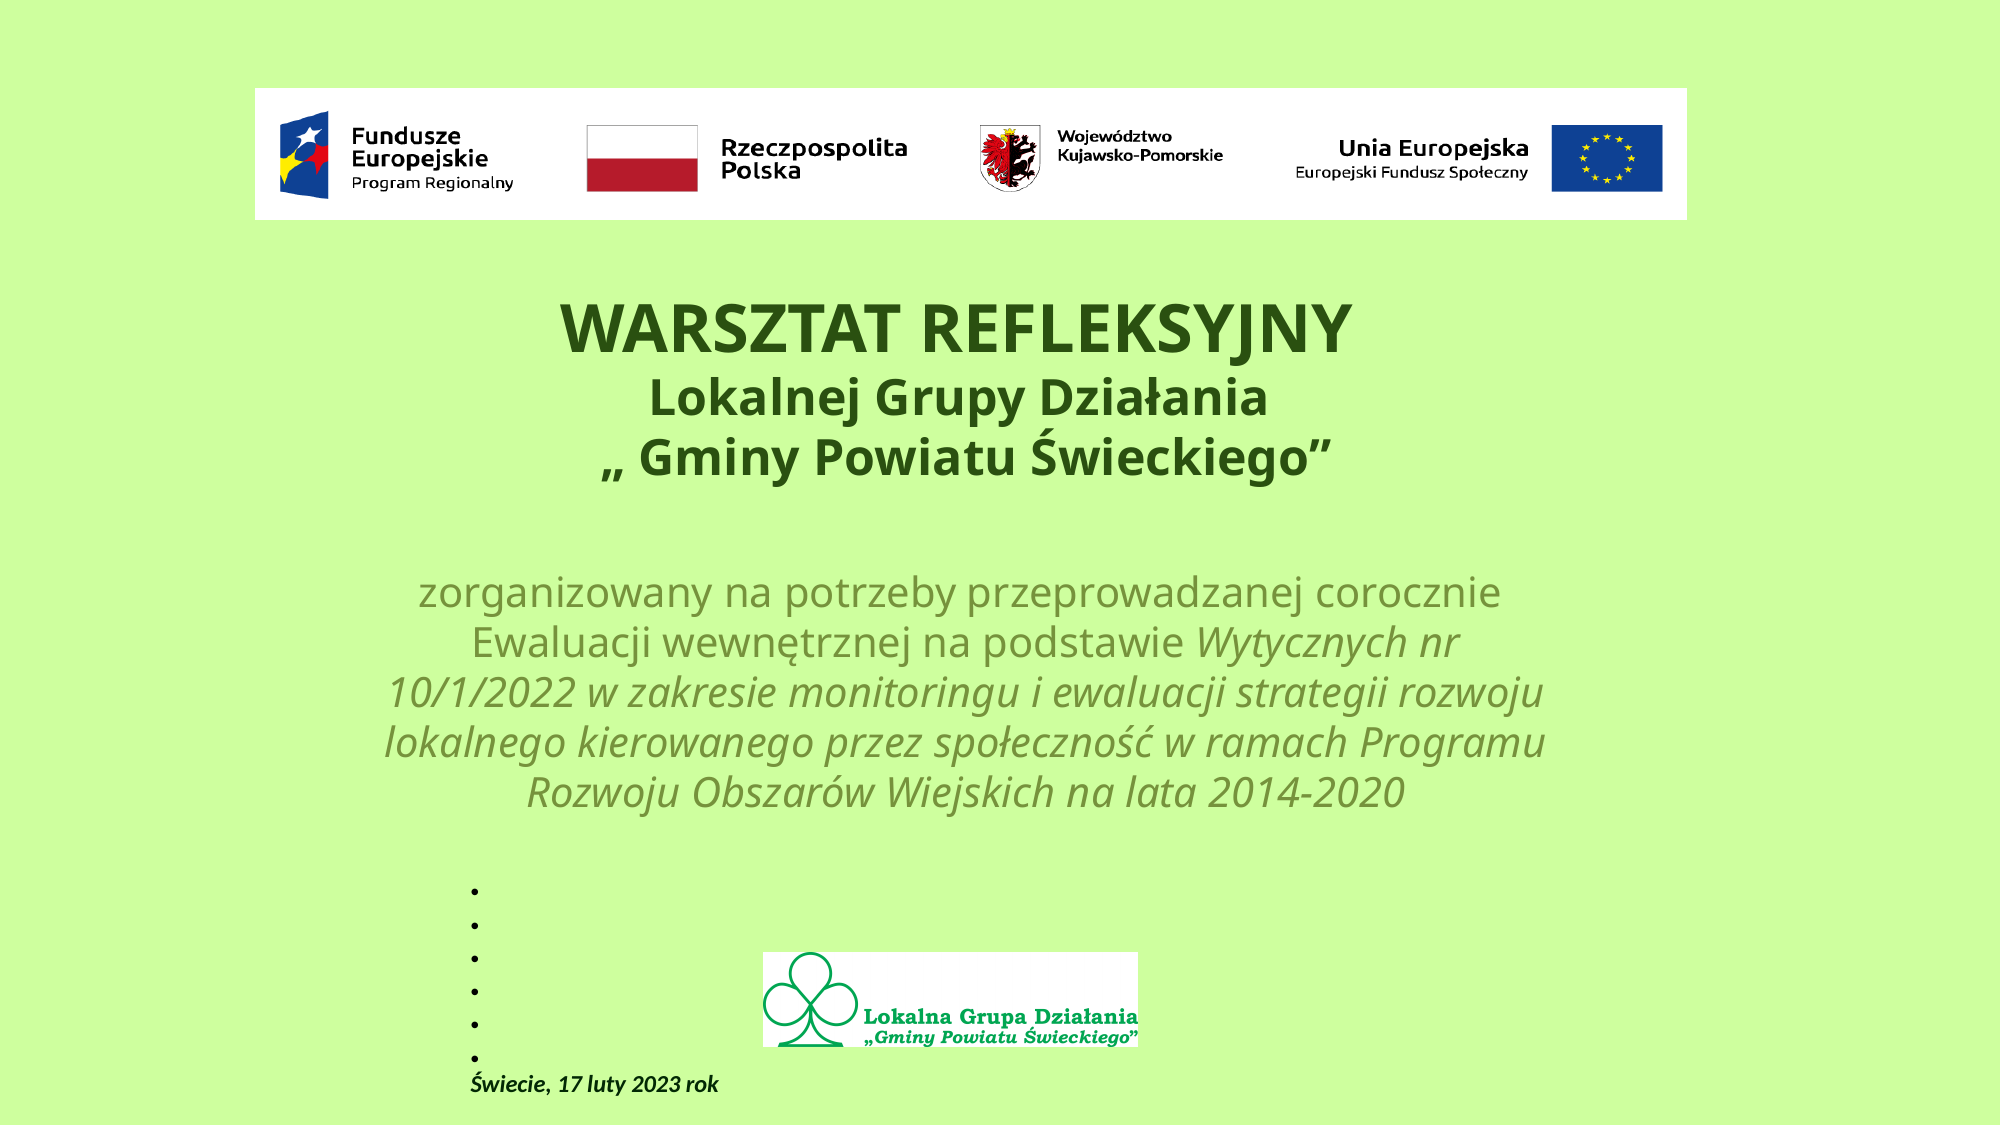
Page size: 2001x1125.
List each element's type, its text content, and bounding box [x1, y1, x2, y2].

title WARSZTAT REFLEKSYJNY Lokalnej Grupy Działania „ Gminy Powiatu Świeckiego” zorganizowany na potrzeby przeprowadzanej corocznie Ewaluacji wewnętrznej na podstawie Wytycznych nr 10/1/2022 w zakresie monitoringu i ewaluacji strategii rozwoju lokalnego kierowanego przez społeczność w ramach Programu Rozwoju Obszarów Wiejskich na lata 2014-2020 [363, 231, 1568, 870]
picture [763, 952, 1138, 1047]
picture [255, 88, 1687, 220]
list Świecie, 17 luty 2023 rok [455, 869, 1466, 1107]
